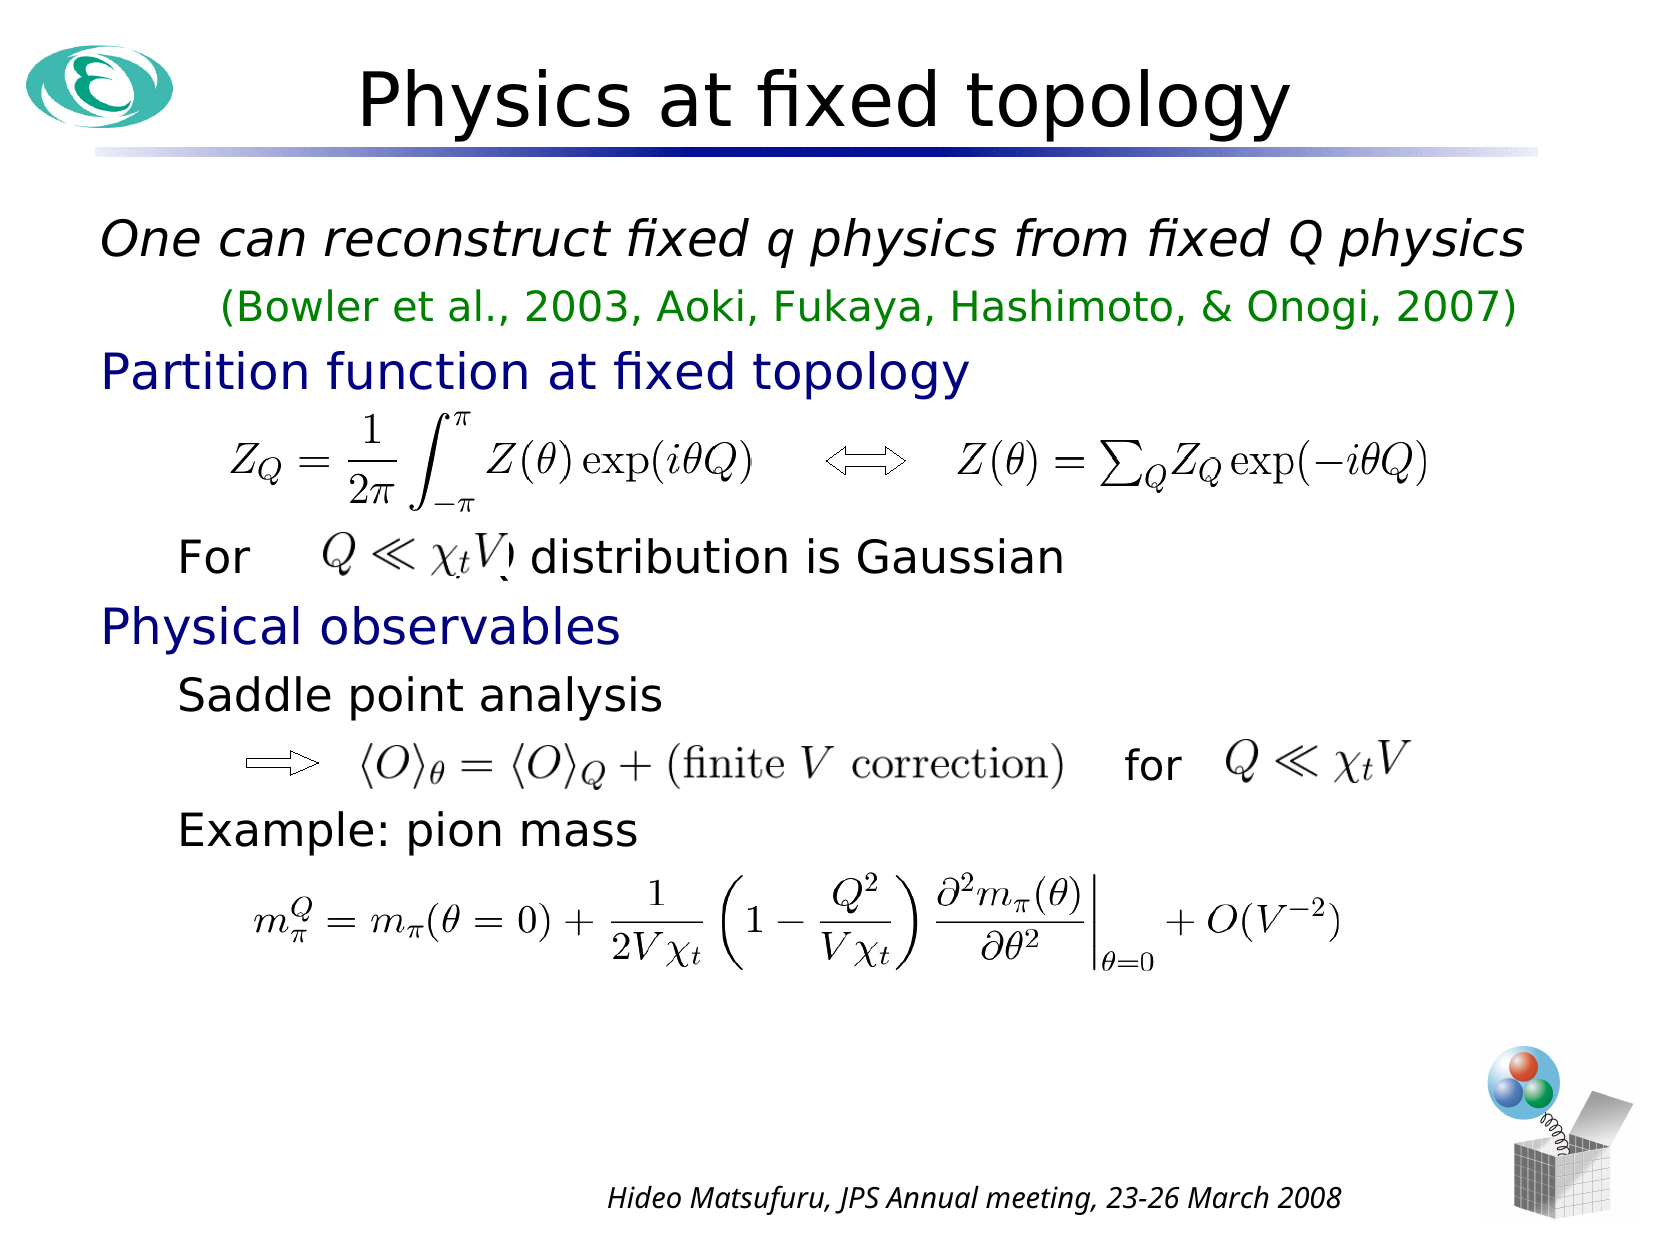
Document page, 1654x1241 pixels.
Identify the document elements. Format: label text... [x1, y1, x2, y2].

picture [1482, 1039, 1639, 1226]
text_box [246, 750, 319, 776]
title Physics at fixed topology [201, 47, 1450, 154]
text_box [826, 446, 906, 475]
picture [254, 872, 1339, 971]
picture [95, 147, 1538, 157]
picture [957, 440, 1426, 495]
picture [323, 532, 509, 576]
picture [20, 37, 179, 136]
picture [1226, 739, 1412, 783]
picture [230, 411, 752, 512]
picture [361, 743, 1063, 791]
list One can reconstruct fixed q physics from fixed Q physics (Bowler et al., 2003, Aoki, Fukaya, Hashimoto, & Onogi, 2007) Partition function at fixed topology For , Q distribution is Gaussian Physical observables Saddle point analysis for Example: pion mass [82, 202, 1535, 1004]
